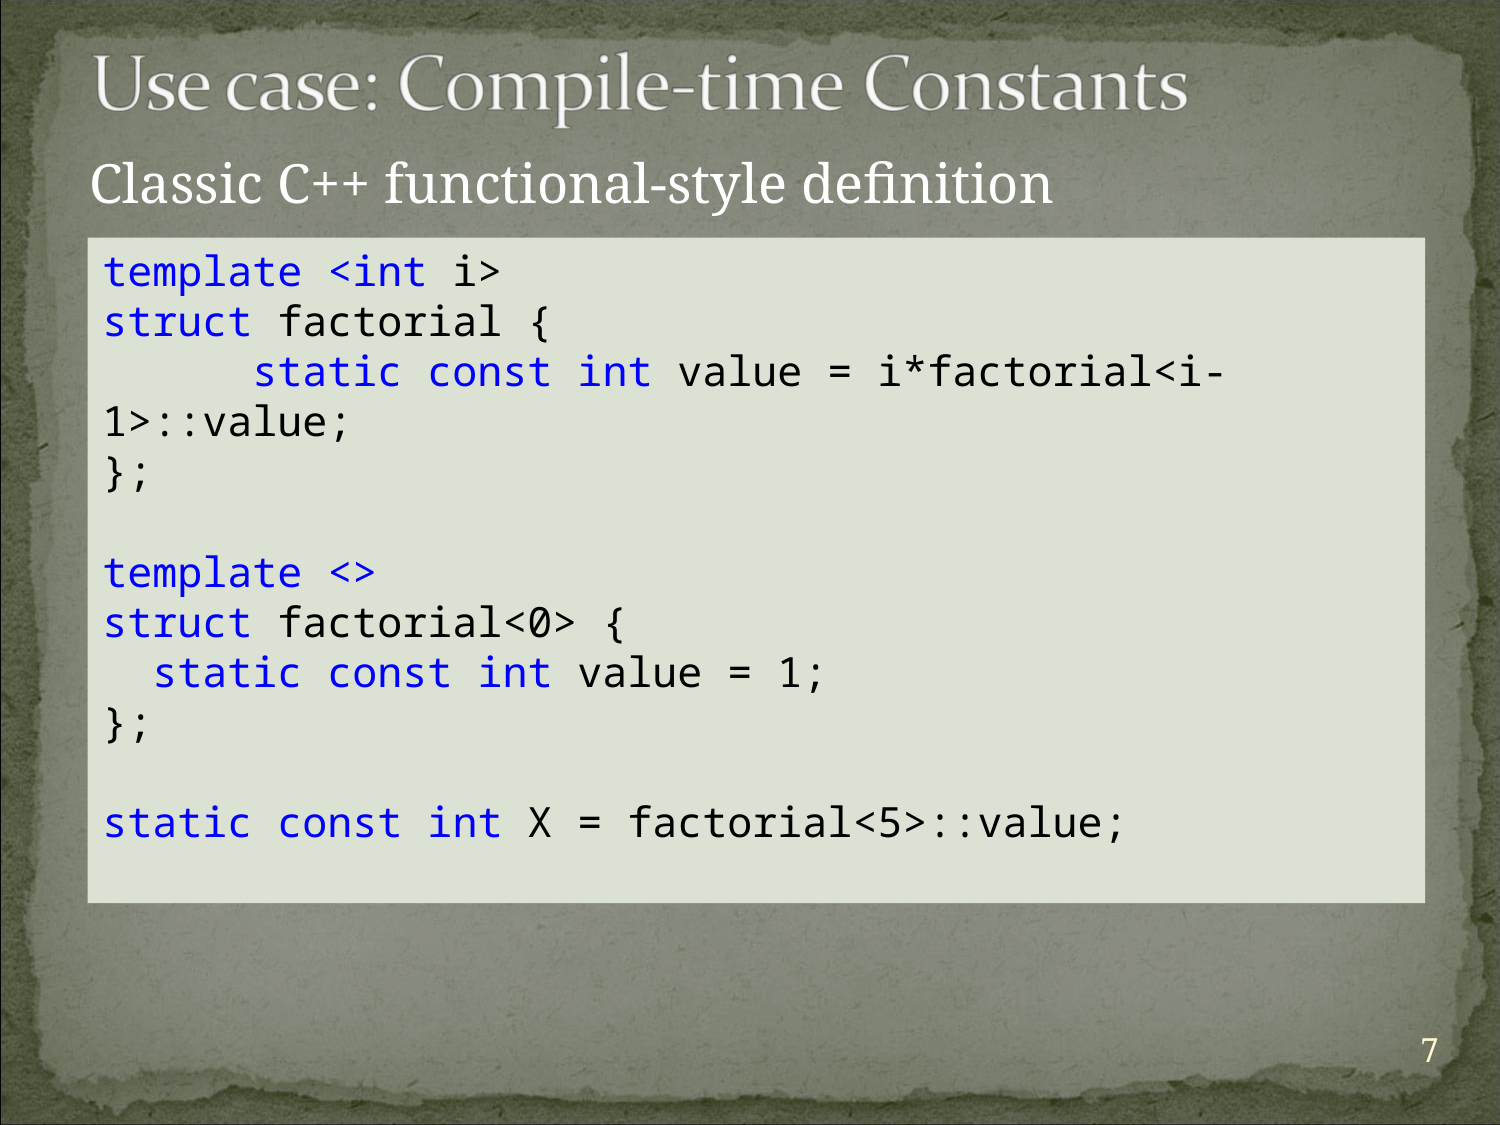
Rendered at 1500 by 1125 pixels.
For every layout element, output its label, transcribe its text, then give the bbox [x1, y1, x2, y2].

text_box [41, 10, 1427, 140]
text_box 31 [1379, 1014, 1480, 1090]
picture [0, 0, 1500, 1125]
text_box template <int i> struct factorial { static const int value = i*factorial<i-1>::value; }; template <> struct factorial<0> { static const int value = 1; }; static const int X = factorial<5>::value; [87, 237, 1426, 904]
list Classic C++ functional-style definition [75, 140, 1426, 296]
